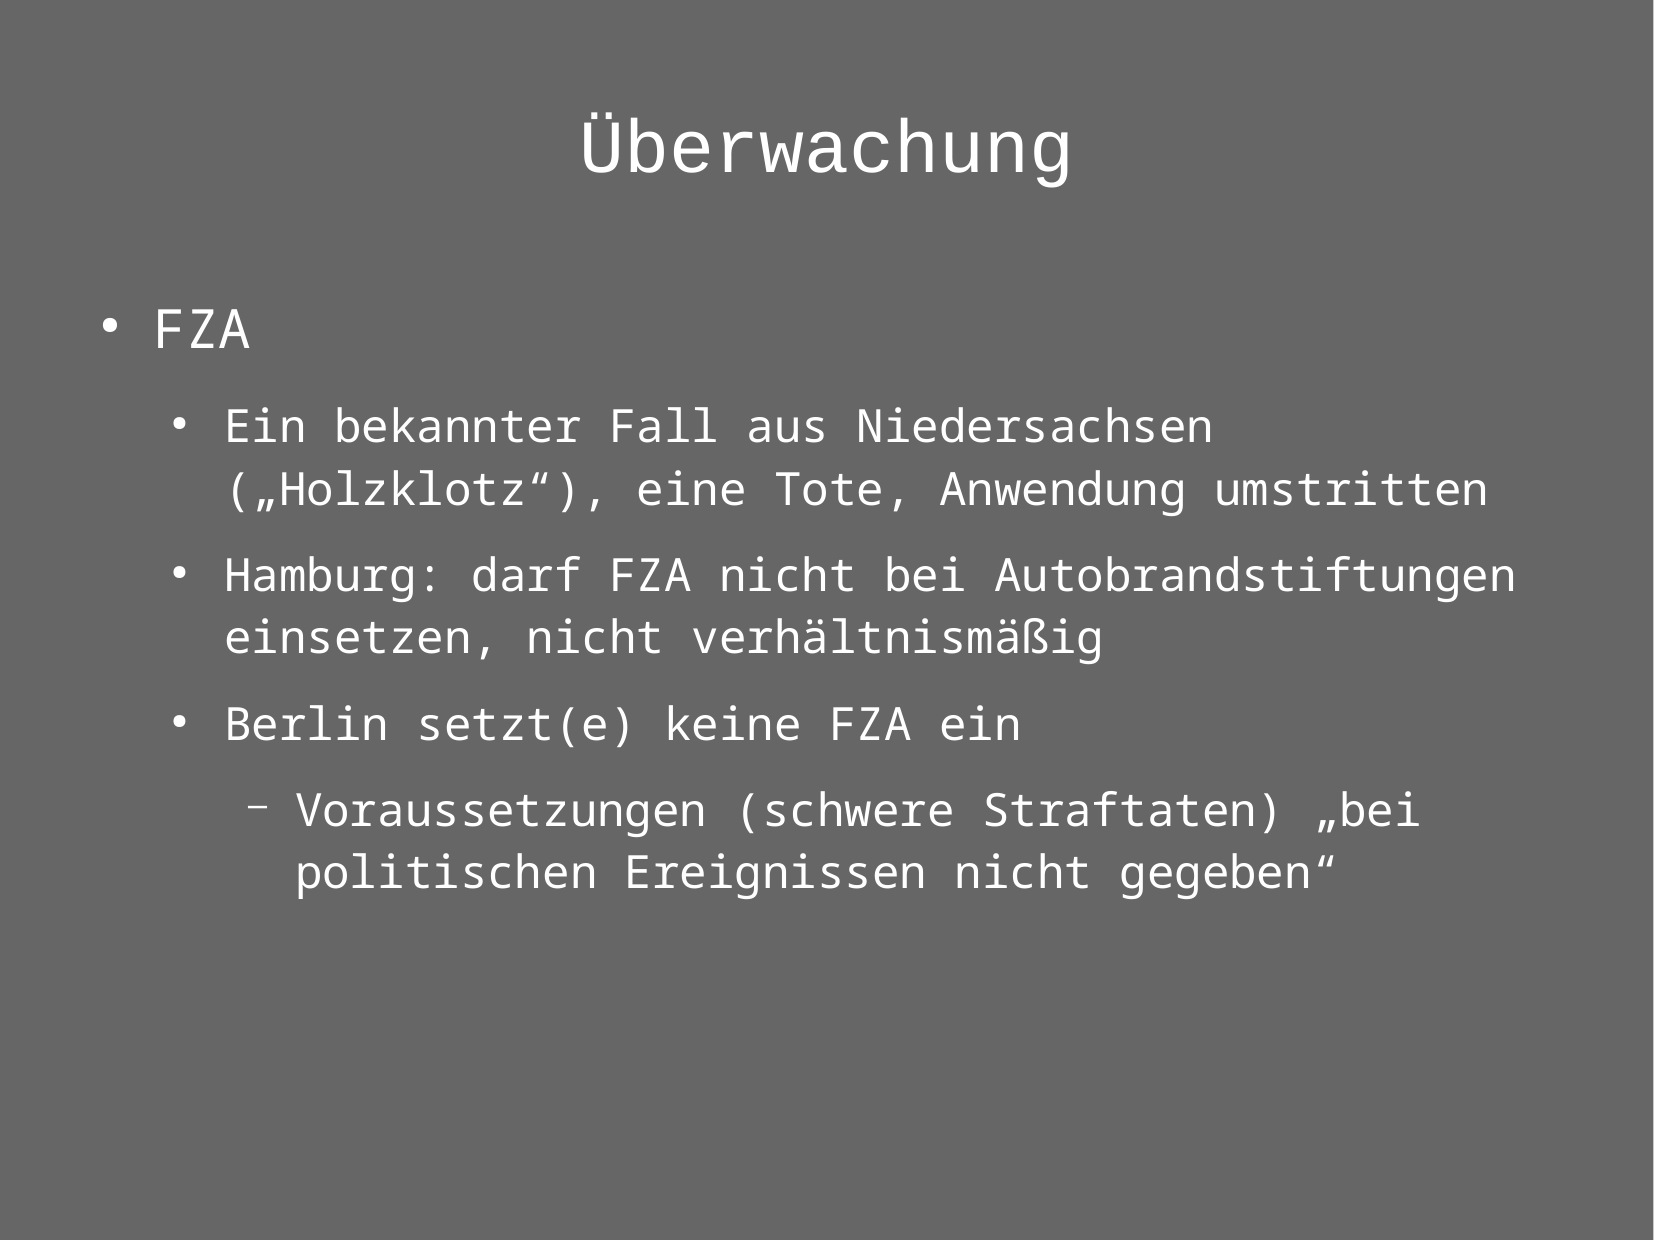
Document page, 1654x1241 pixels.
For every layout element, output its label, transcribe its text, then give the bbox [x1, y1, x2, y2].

title Überwachung [82, 49, 1571, 257]
list FZA Ein bekannter Fall aus Niedersachsen („Holzklotz“), eine Tote, Anwendung umstritten Hamburg: darf FZA nicht bei Autobrandstiftungen einsetzen, nicht verhältnismäßig Berlin setzt(e) keine FZA ein Voraussetzungen (schwere Straftaten) „bei politischen Ereignissen nicht gegeben“ [82, 290, 1571, 1109]
